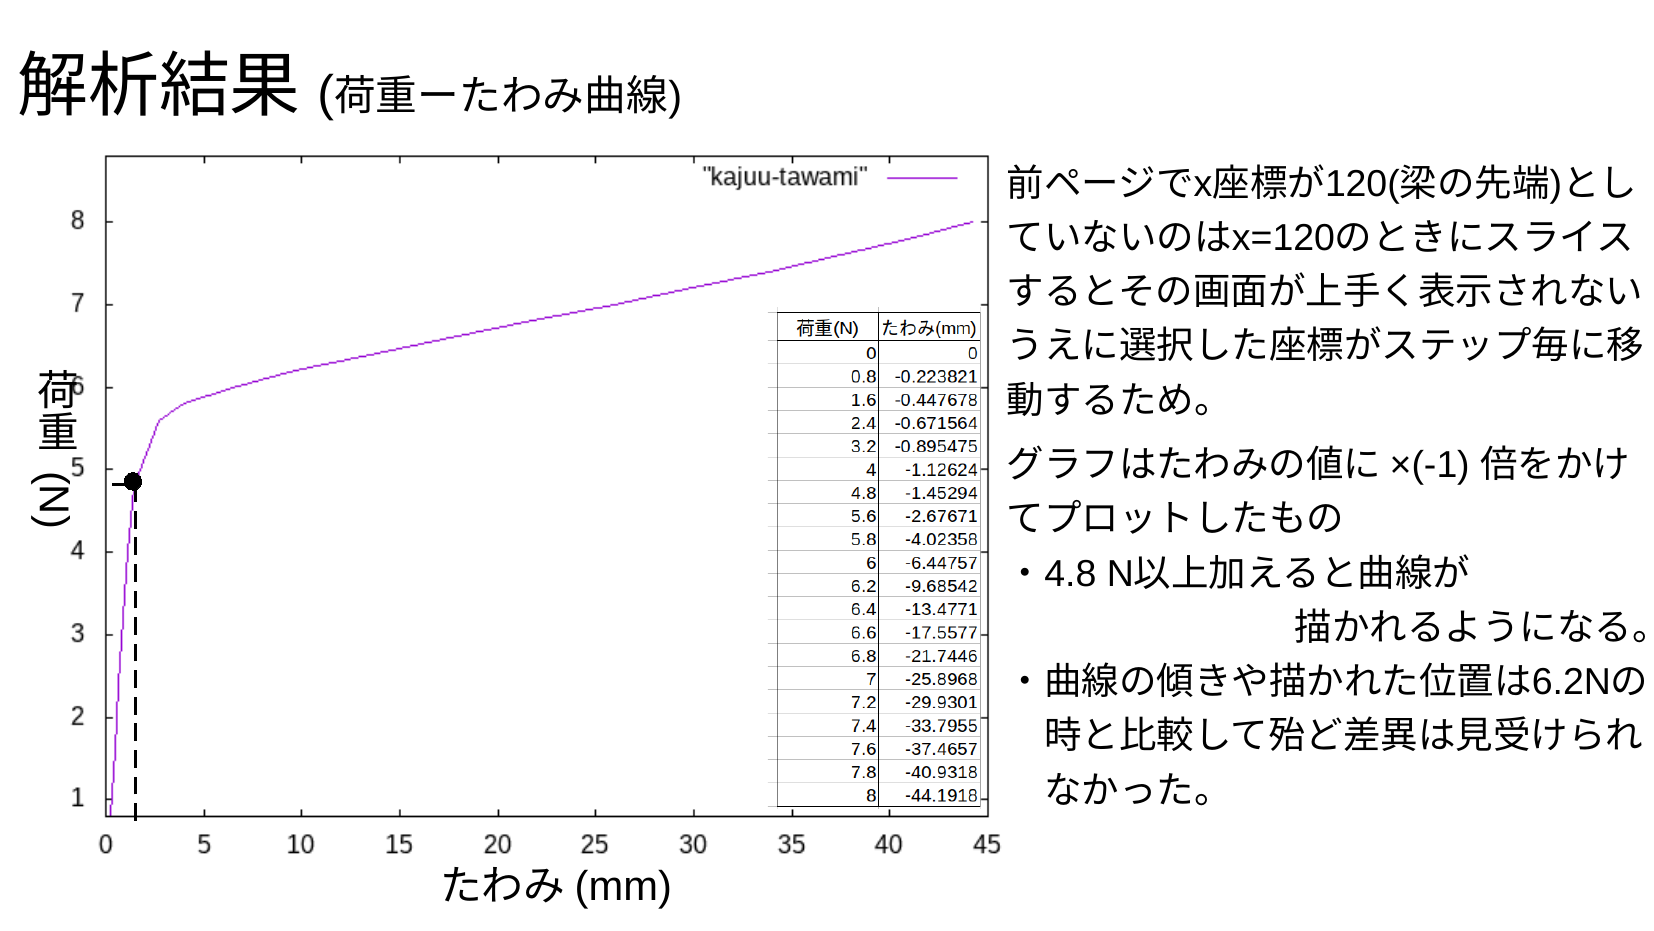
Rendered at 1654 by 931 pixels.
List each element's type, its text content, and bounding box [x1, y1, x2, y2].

picture [35, 187, 1036, 877]
text_box 荷重 (N) [5, 354, 96, 579]
text_box 前ページでx座標が120(梁の先端)とし ていないのはx=120のときにスライス するとその画面が上手く表示されない うえに選択した座標がステップ毎に移 動するため。 グラフはたわみの値に ×(-1) 倍をかけ てプロットしたもの ・4.8 N以上加えると曲線が 描かれるようになる。 ・曲線の傾きや描かれた位置は6.2Nの 時と比較して殆ど差異は見受けられ なかった。 [992, 145, 1654, 825]
title 解析結果 (荷重ーたわみ曲線) [17, 0, 1205, 187]
text_box [124, 472, 142, 491]
text_box たわみ (mm) [425, 844, 727, 931]
